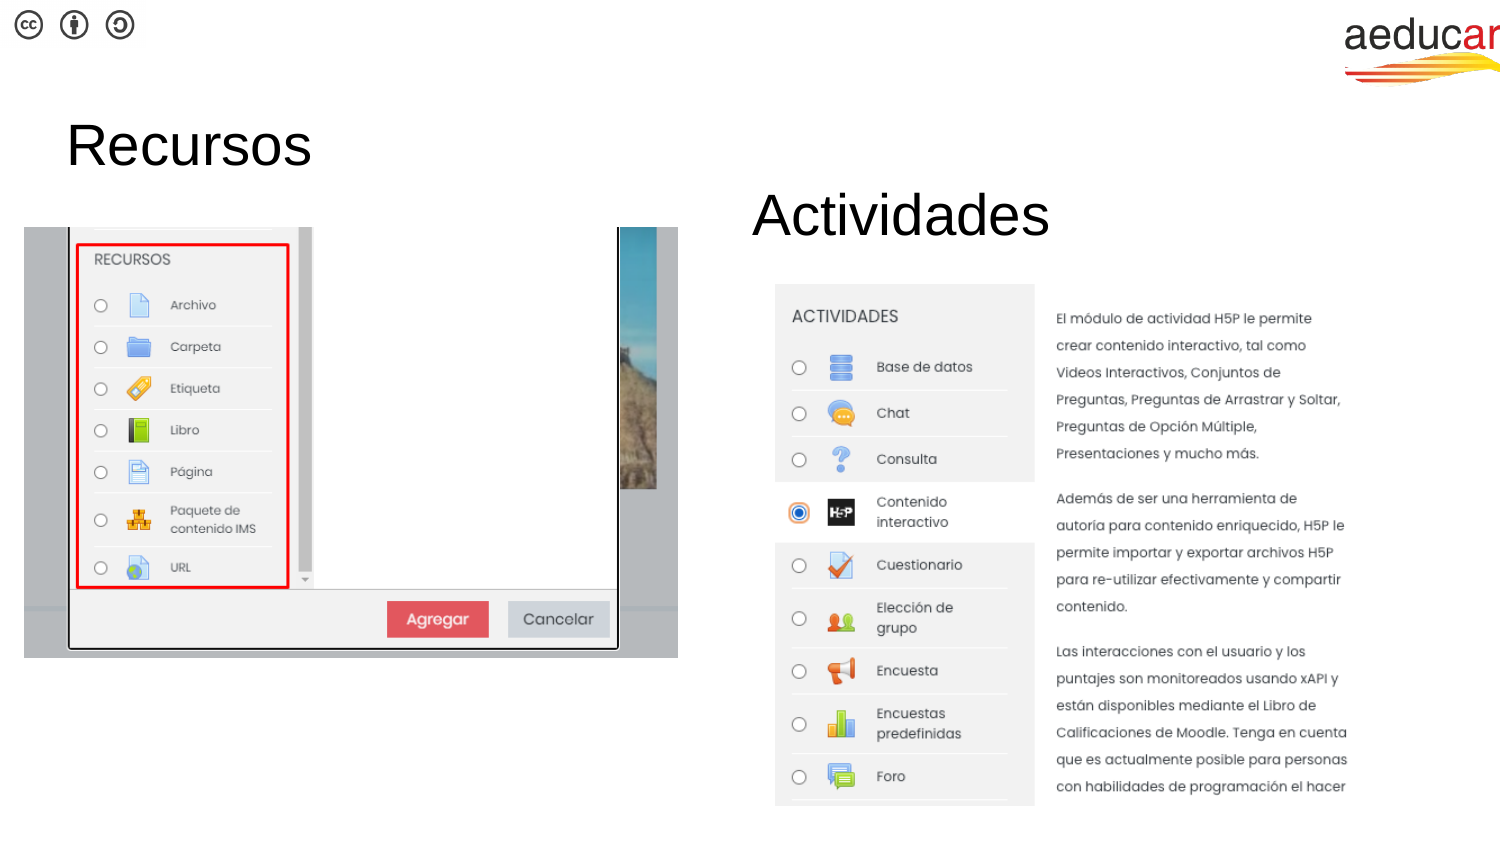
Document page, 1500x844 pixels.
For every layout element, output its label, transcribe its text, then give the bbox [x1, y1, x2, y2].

picture [24, 227, 678, 658]
title Recursos [51, 92, 379, 203]
picture [0, 0, 146, 48]
title Actividades [737, 161, 1120, 273]
picture [1344, 0, 1500, 104]
picture [775, 284, 1363, 806]
